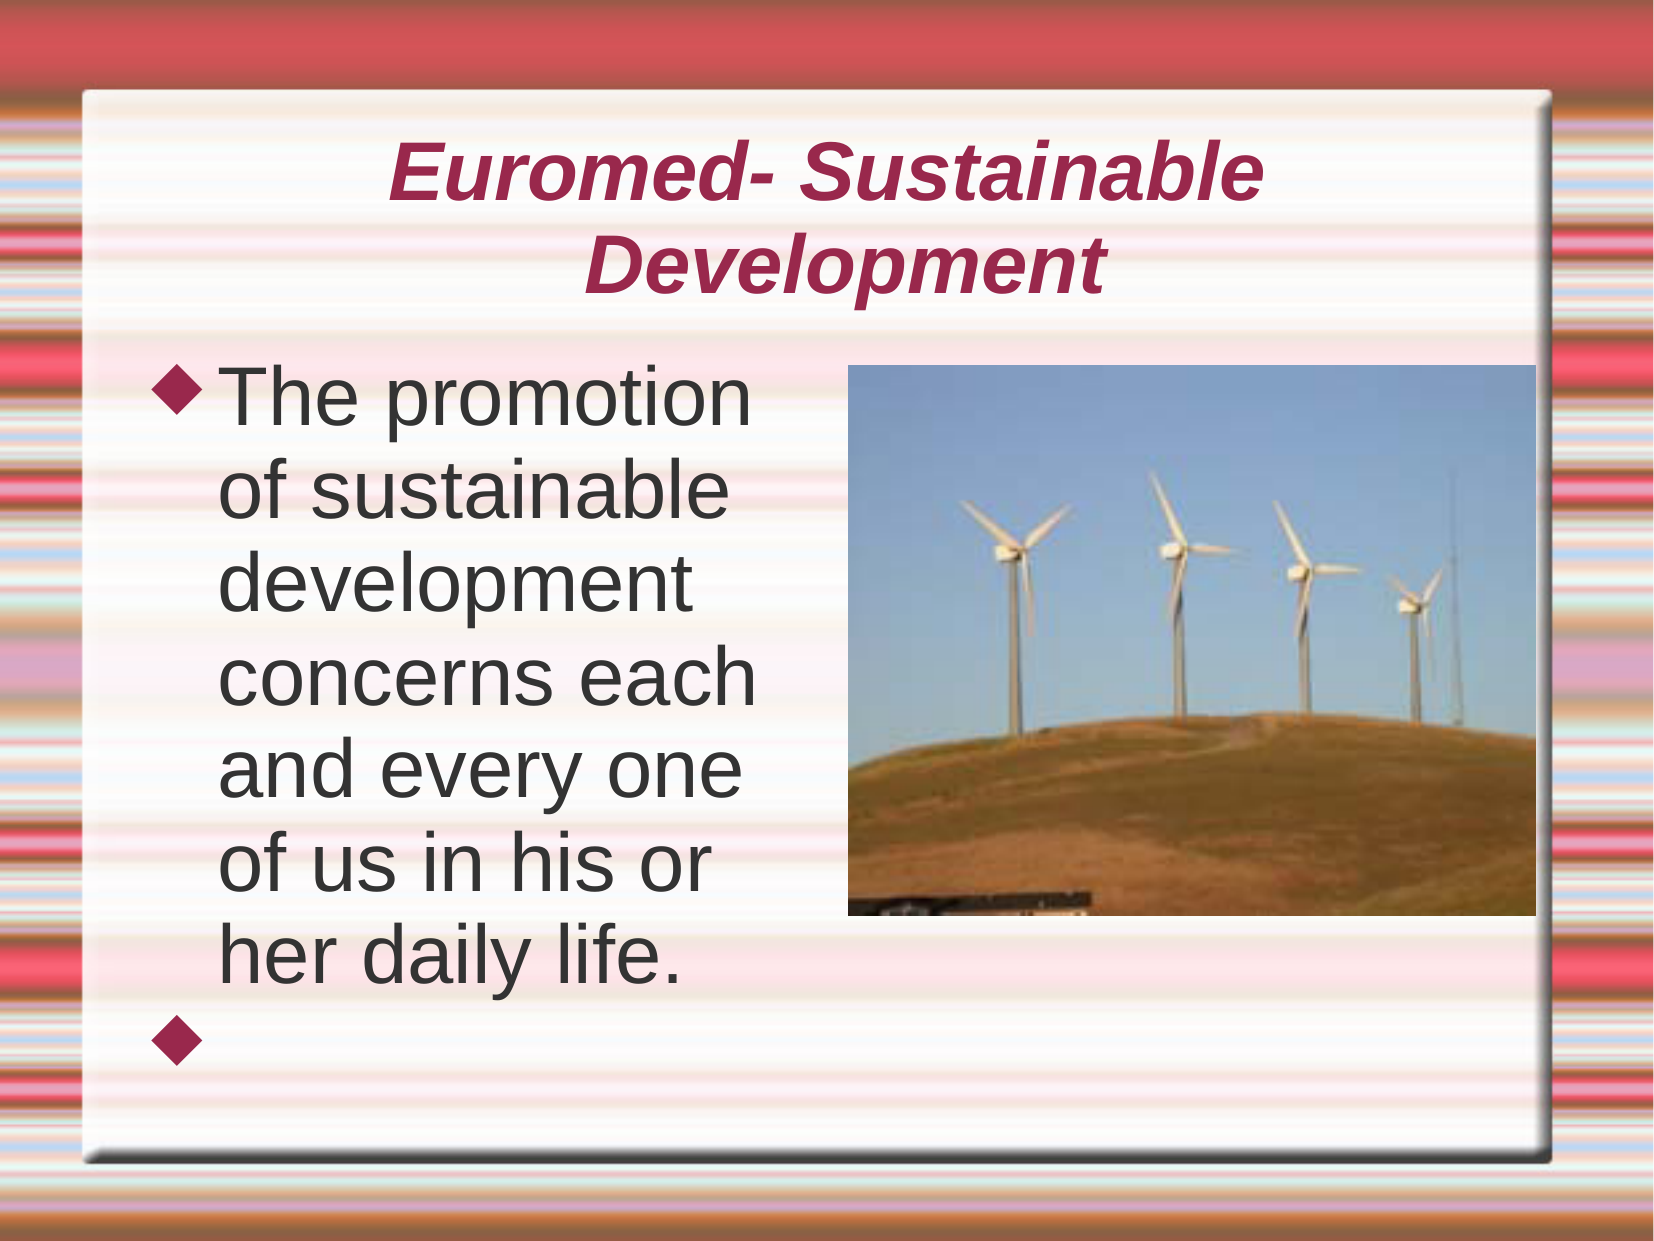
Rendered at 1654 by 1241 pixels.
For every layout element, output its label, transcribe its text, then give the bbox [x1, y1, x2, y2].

title Euromed- Sustainable Development [121, 114, 1534, 322]
list The promotion of sustainable development concerns each and every one of us in his or her daily life. [134, 350, 809, 1133]
picture [0, 0, 1654, 1241]
